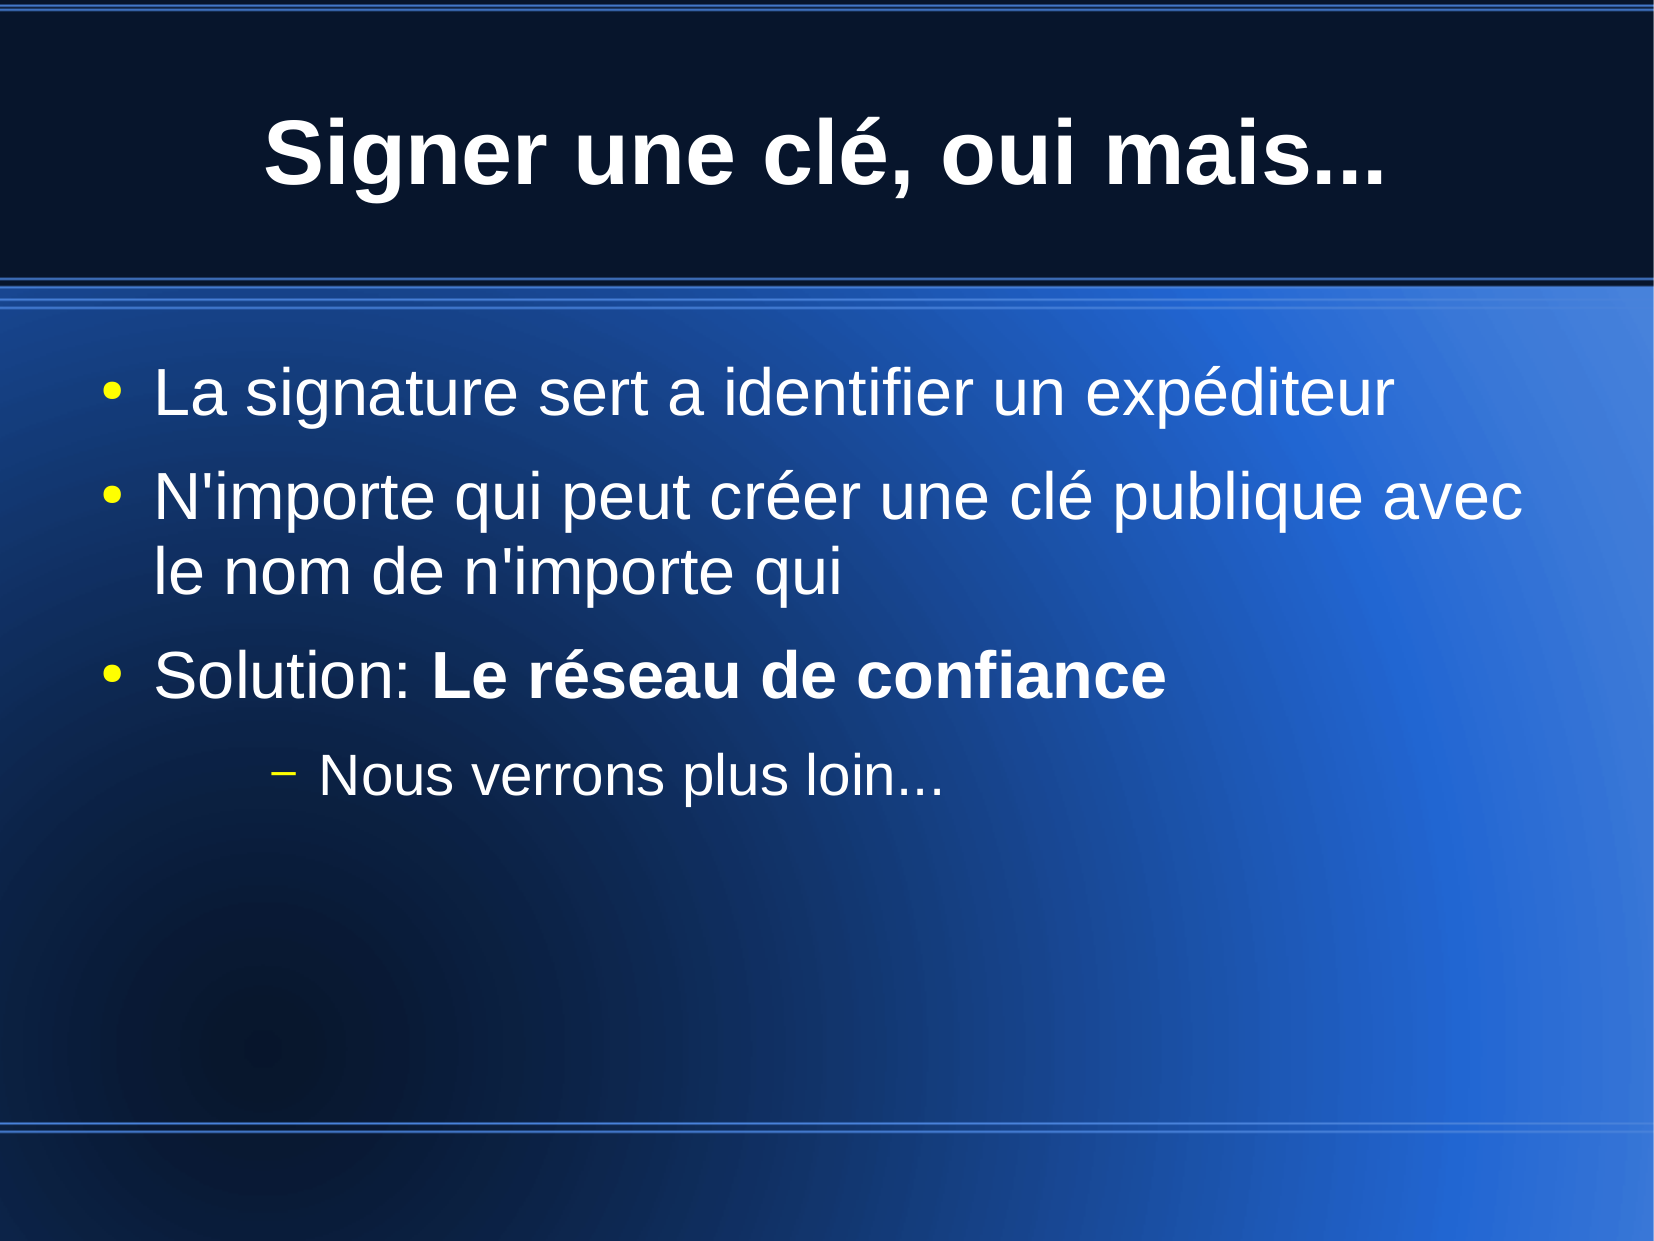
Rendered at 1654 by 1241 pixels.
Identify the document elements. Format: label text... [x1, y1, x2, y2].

list La signature sert a identifier un expéditeur N'importe qui peut créer une clé publique avec le nom de n'importe qui Solution: Le réseau de confiance Nous verrons plus loin... [82, 355, 1571, 1075]
picture [0, 0, 1654, 1241]
title Signer une clé, oui mais... [82, 49, 1571, 257]
